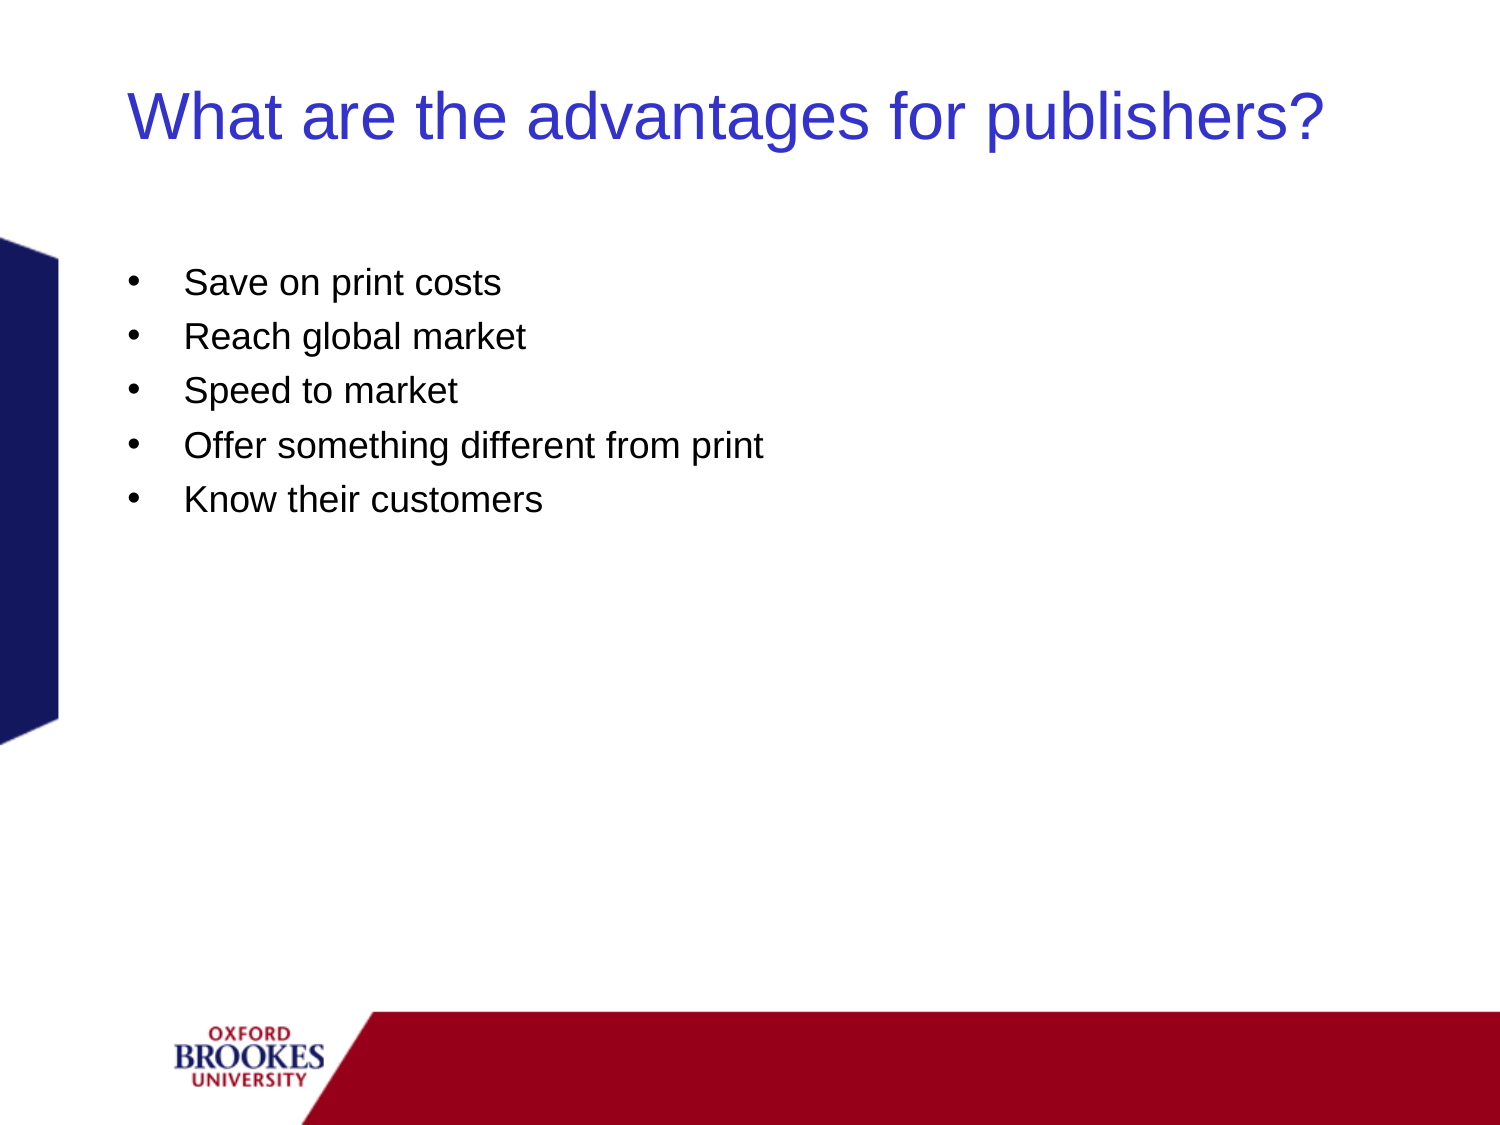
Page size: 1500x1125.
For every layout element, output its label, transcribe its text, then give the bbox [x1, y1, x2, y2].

title What are the advantages for publishers? [112, 56, 1388, 170]
list Save on print costs Reach global market Speed to market Offer something different from print Know their customers [112, 249, 1388, 1001]
picture [0, 0, 1500, 1125]
